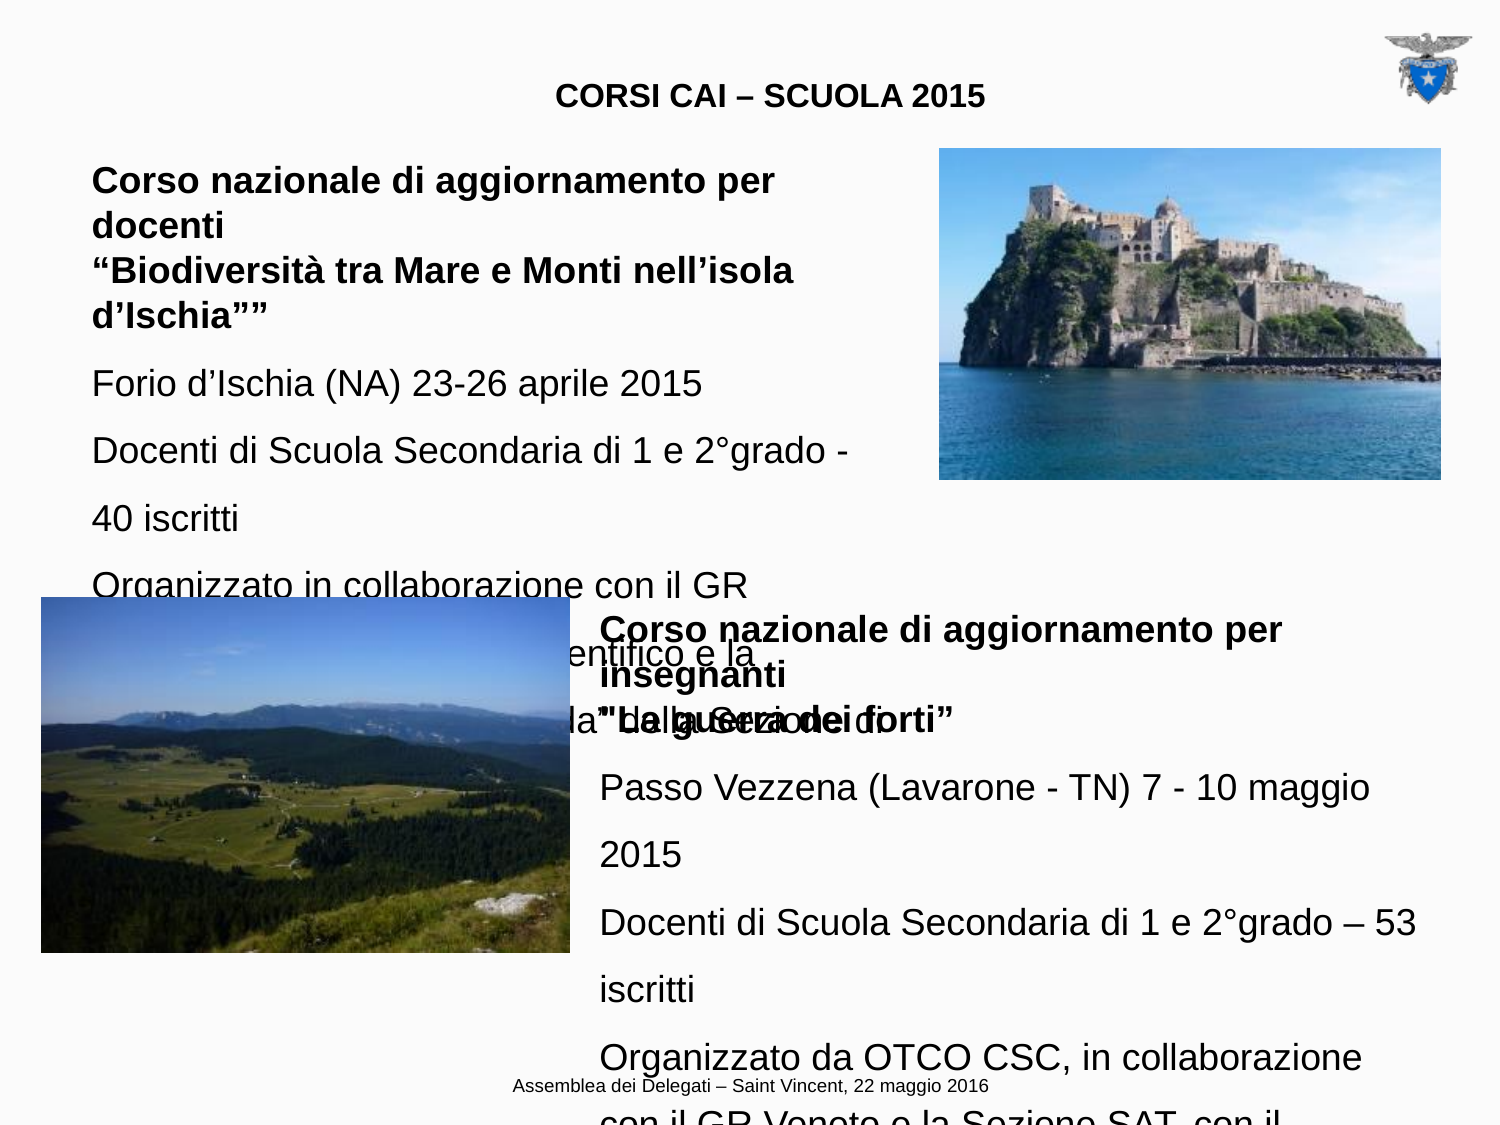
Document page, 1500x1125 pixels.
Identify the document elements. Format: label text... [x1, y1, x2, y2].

text_box CORSI CAI – SCUOLA 2015 [540, 66, 1001, 122]
text_box Corso nazionale di aggiornamento per insegnanti "La guerra dei forti” Passo Vezzena (Lavarone - TN) 7 - 10 maggio 2015 Docenti di Scuola Secondaria di 1 e 2°grado – 53 iscritti Organizzato da OTCO CSC, in collaborazione con il GR Veneto e la Sezione SAT, con il patrocinio dell’Azienda per il Turismo di Folgaria Lavarone Luserna e del Consorzio Turistico Asiago Sette Comuni [584, 597, 1436, 1125]
picture [1382, 29, 1477, 112]
picture [41, 597, 570, 953]
text_box Assemblea dei Delegati – Saint Vincent, 22 maggio 2016 [263, 1066, 584, 1105]
picture [939, 148, 1441, 480]
text_box Corso nazionale di aggiornamento per docenti “Biodiversità tra Mare e Monti nell’isola d’Ischia”” Forio d’Ischia (NA) 23-26 aprile 2015 Docenti di Scuola Secondaria di 1 e 2°grado - 40 iscritti Organizzato in collaborazione con il GR Campania, OTTO TAM e Scientifico e la Sottosezione “Ischia e Procida” della Sezione di Napoli [76, 148, 916, 649]
